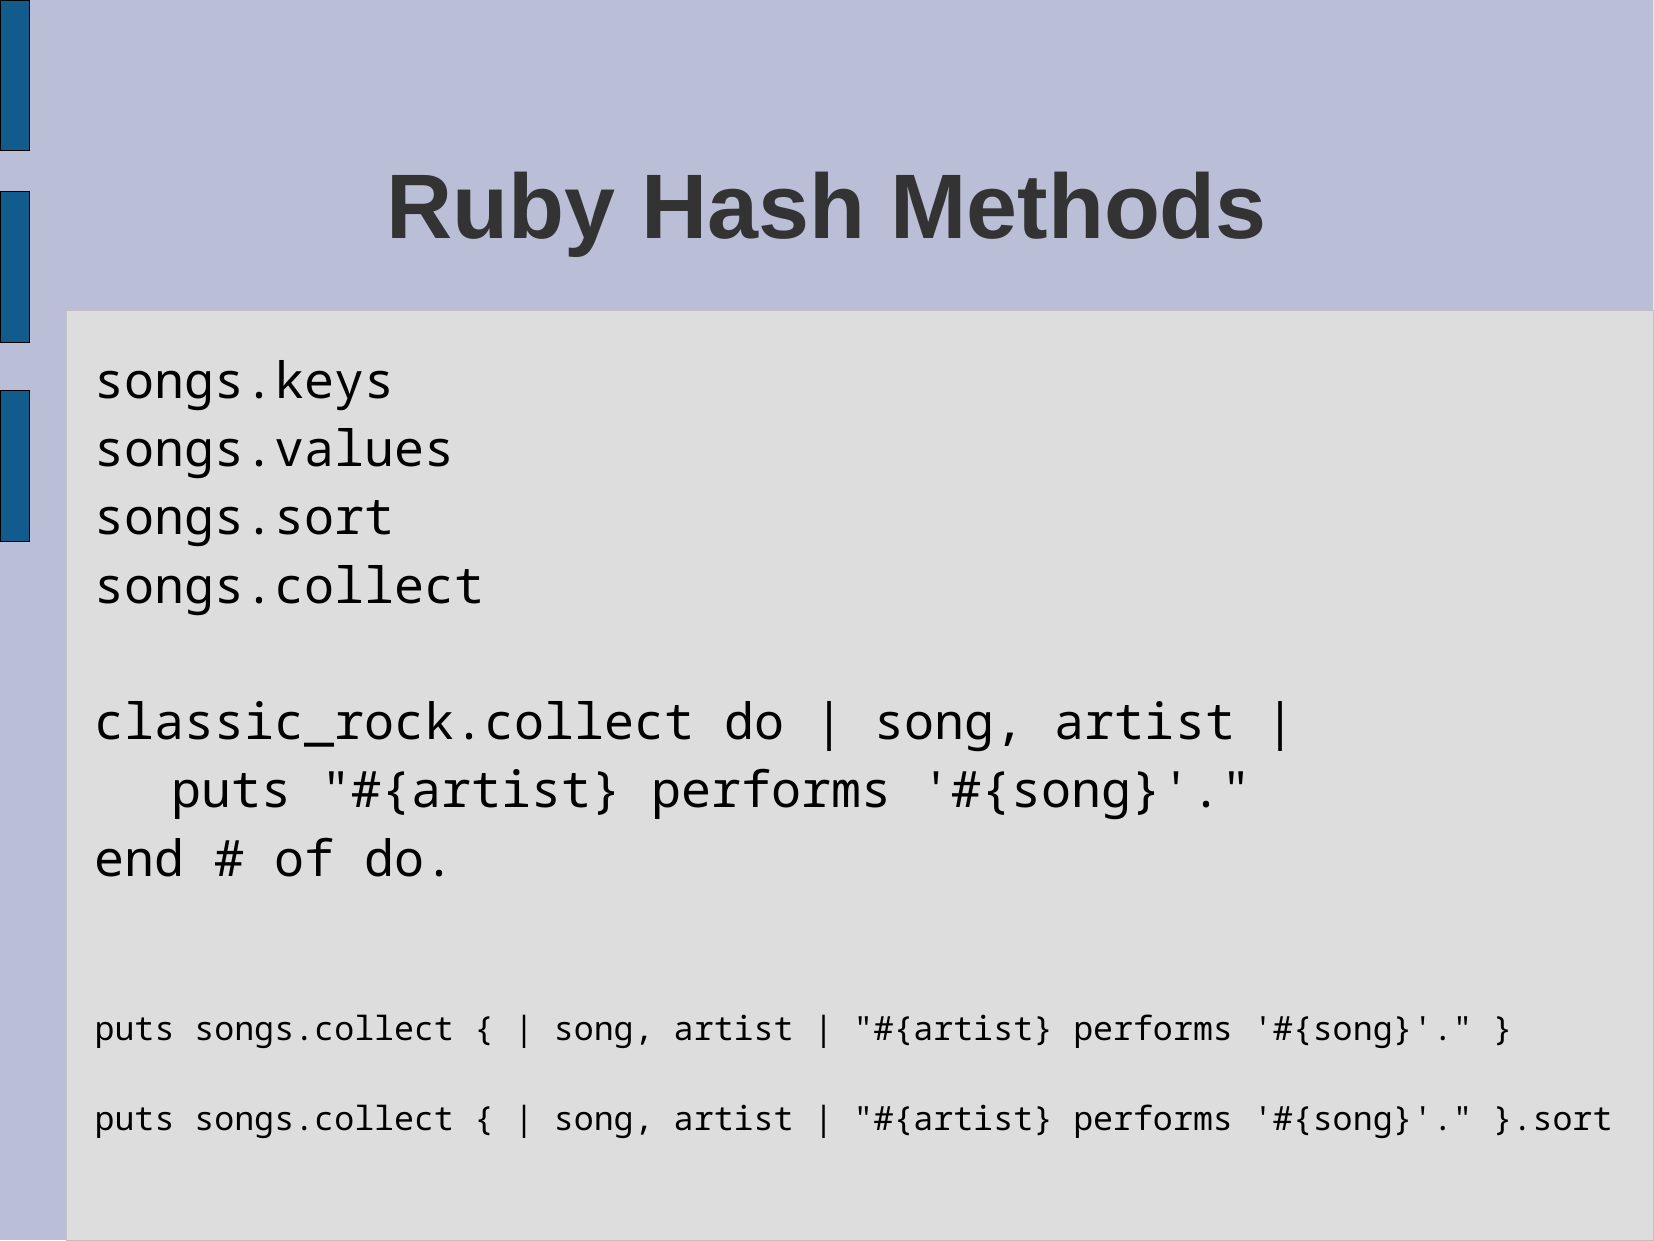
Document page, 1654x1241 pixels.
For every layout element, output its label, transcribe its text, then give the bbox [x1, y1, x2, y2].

list songs.keys songs.values songs.sort songs.collect classic_rock.collect do | song, artist | puts "#{artist} performs '#{song}'." end # of do. puts songs.collect { | song, artist | "#{artist} performs '#{song}'." } puts songs.collect { | song, artist | "#{artist} performs '#{song}'." }.sort [76, 344, 1654, 1127]
title Ruby Hash Methods [121, 102, 1534, 311]
